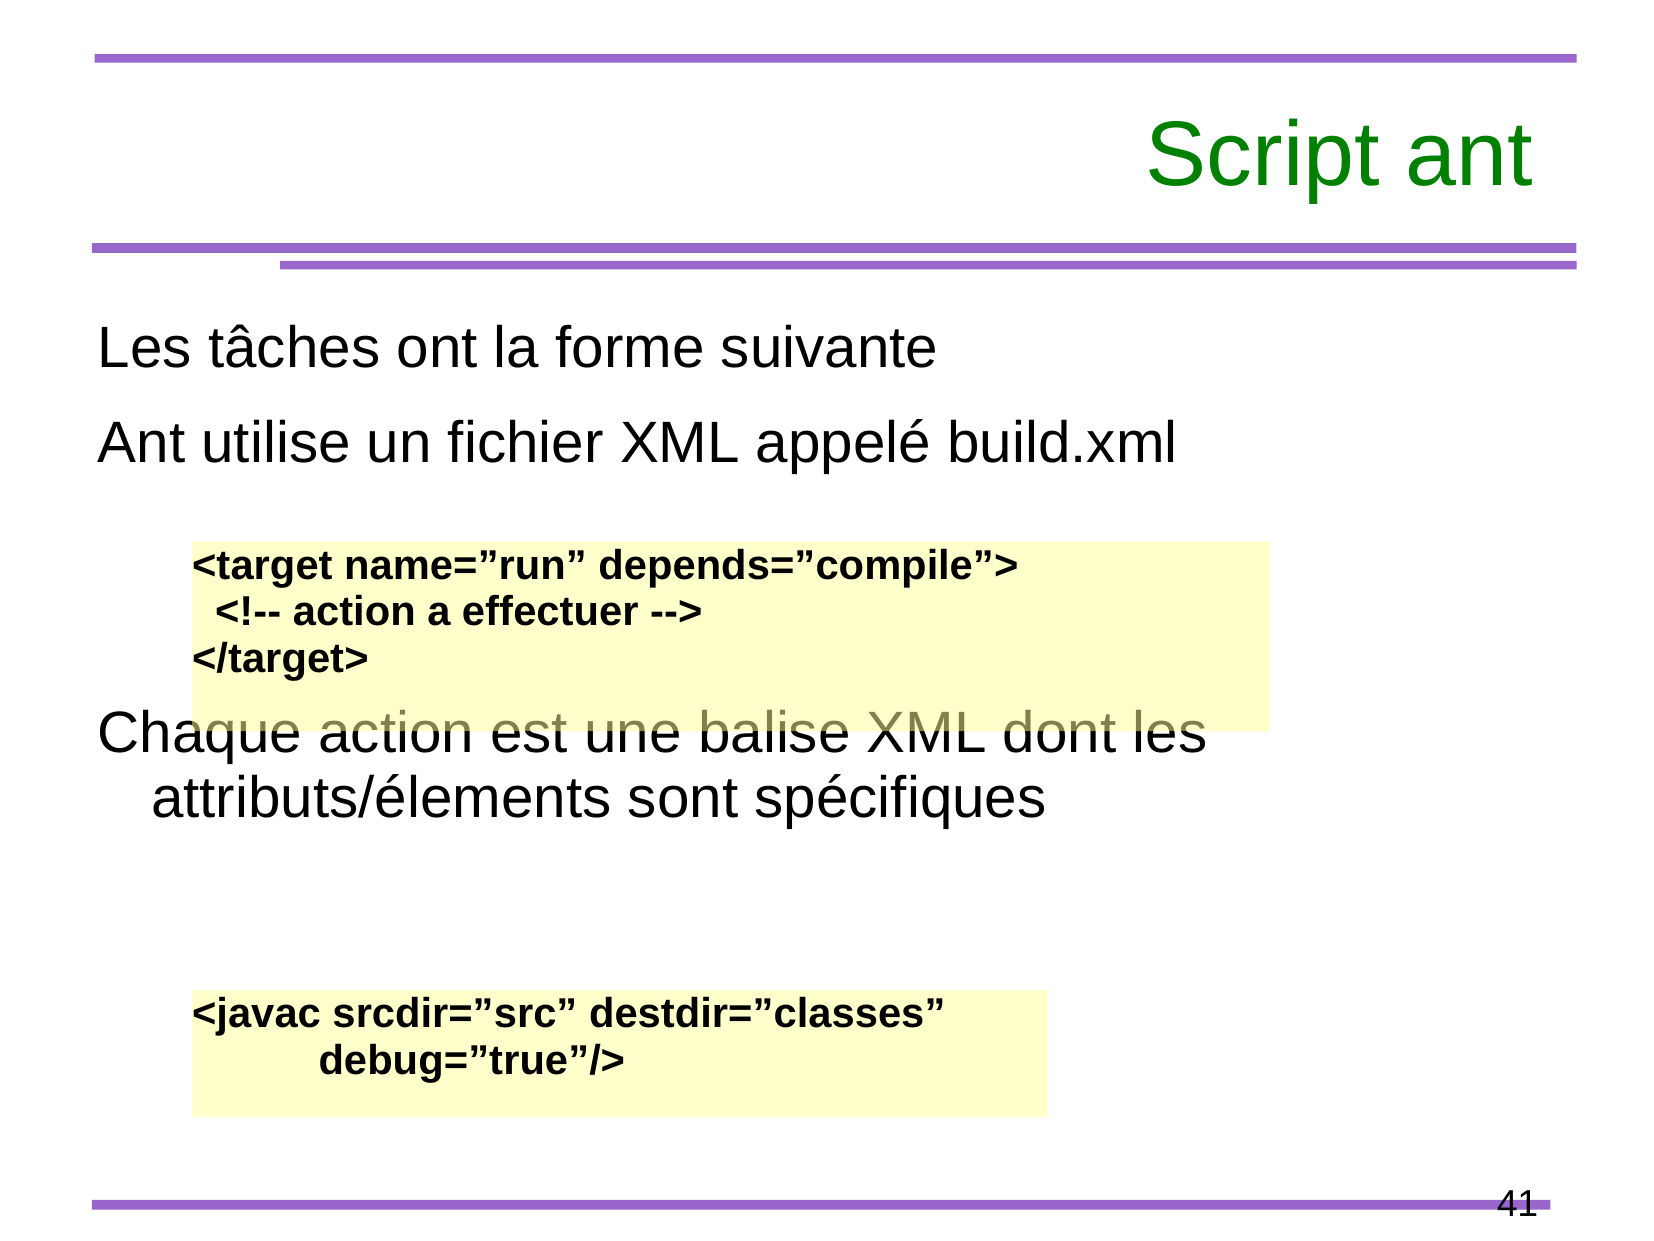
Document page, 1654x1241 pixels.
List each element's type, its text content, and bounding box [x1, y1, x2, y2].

text_box <target name=”run” depends=”compile”> <!-- action a effectuer --> </target> [192, 541, 1270, 732]
text_box <javac srcdir=”src” destdir=”classes” debug=”true”/> [192, 990, 1048, 1117]
list Les tâches ont la forme suivante Ant utilise un fichier XML appelé build.xml Chaque action est une balise XML dont les attributs/élements sont spécifiques [80, 315, 1588, 1169]
title Script ant [121, 49, 1534, 257]
